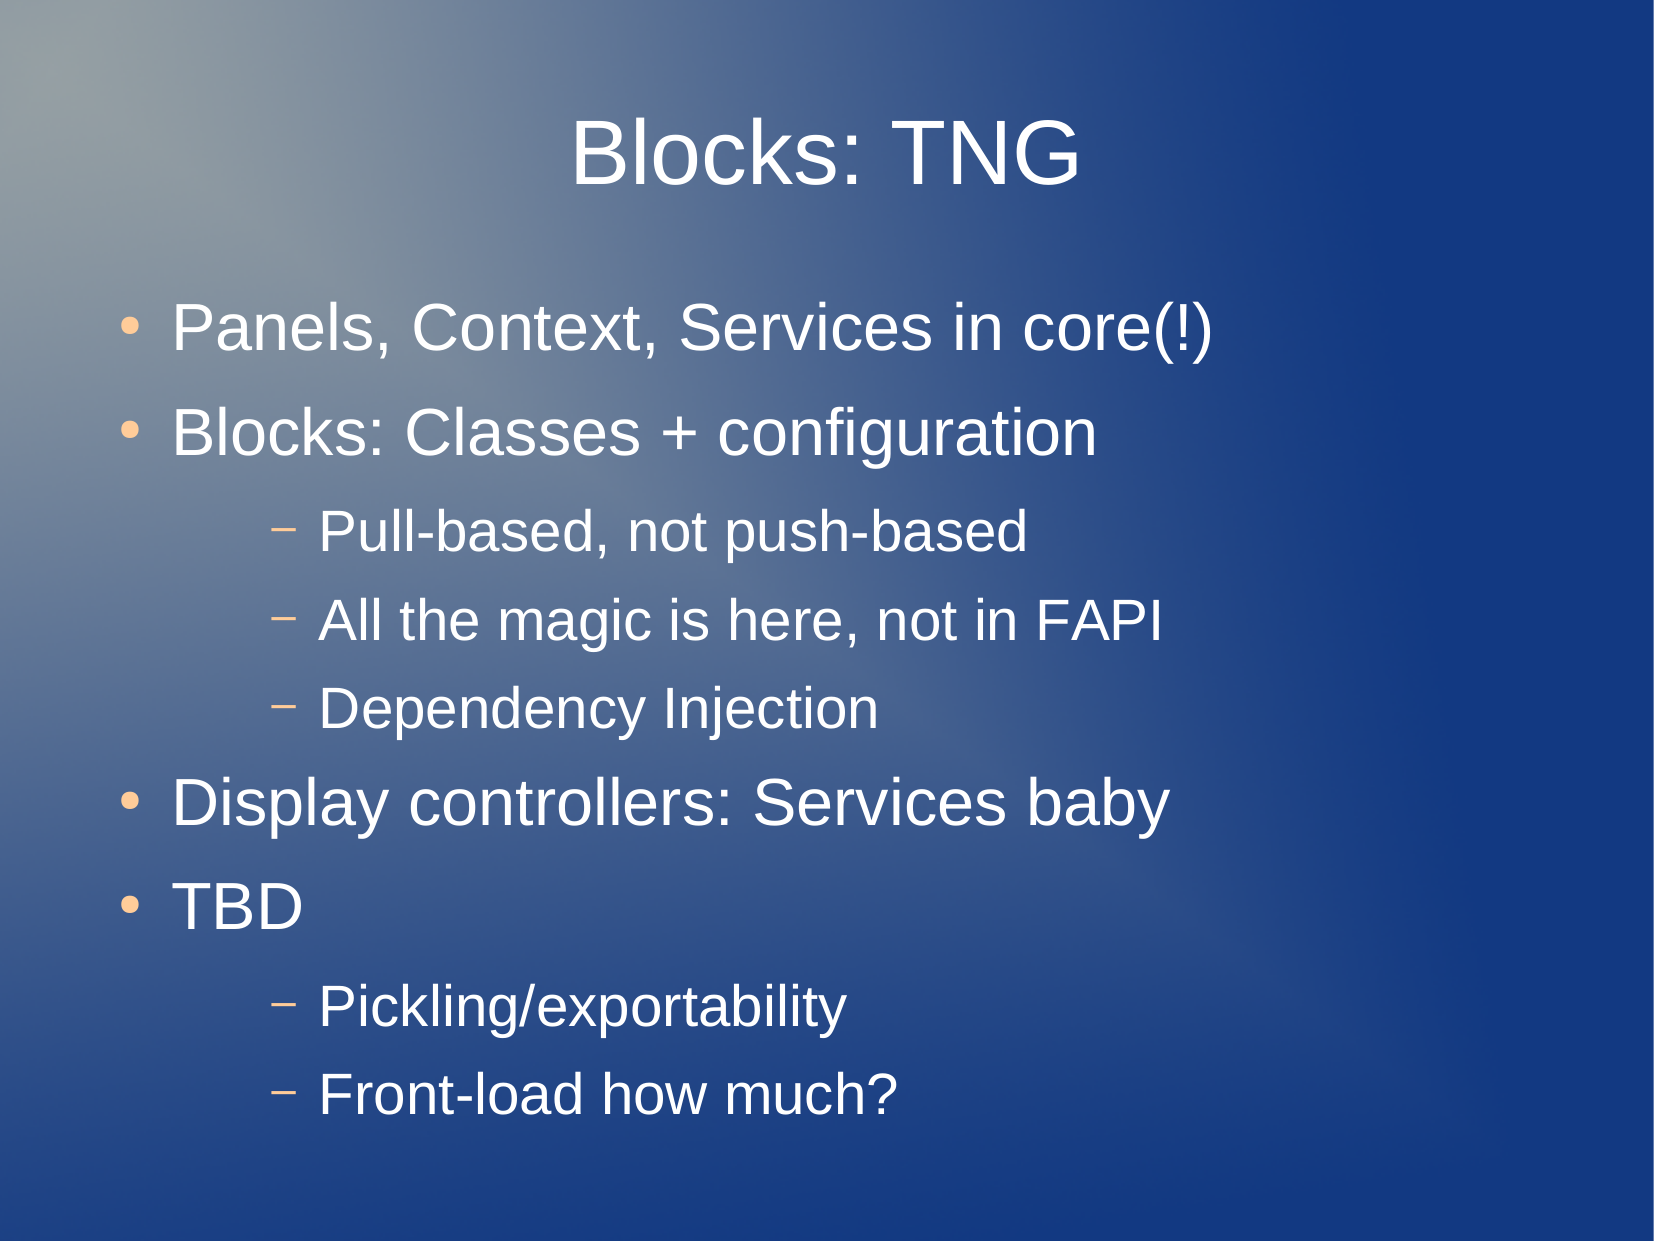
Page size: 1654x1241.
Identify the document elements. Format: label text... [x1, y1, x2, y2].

title Blocks: TNG [82, 56, 1571, 250]
picture [0, 0, 1654, 1241]
list Panels, Context, Services in core(!) Blocks: Classes + configuration Pull-based, not push-based All the magic is here, not in FAPI Dependency Injection Display controllers: Services baby TBD Pickling/exportability Front-load how much? [82, 290, 1571, 1127]
